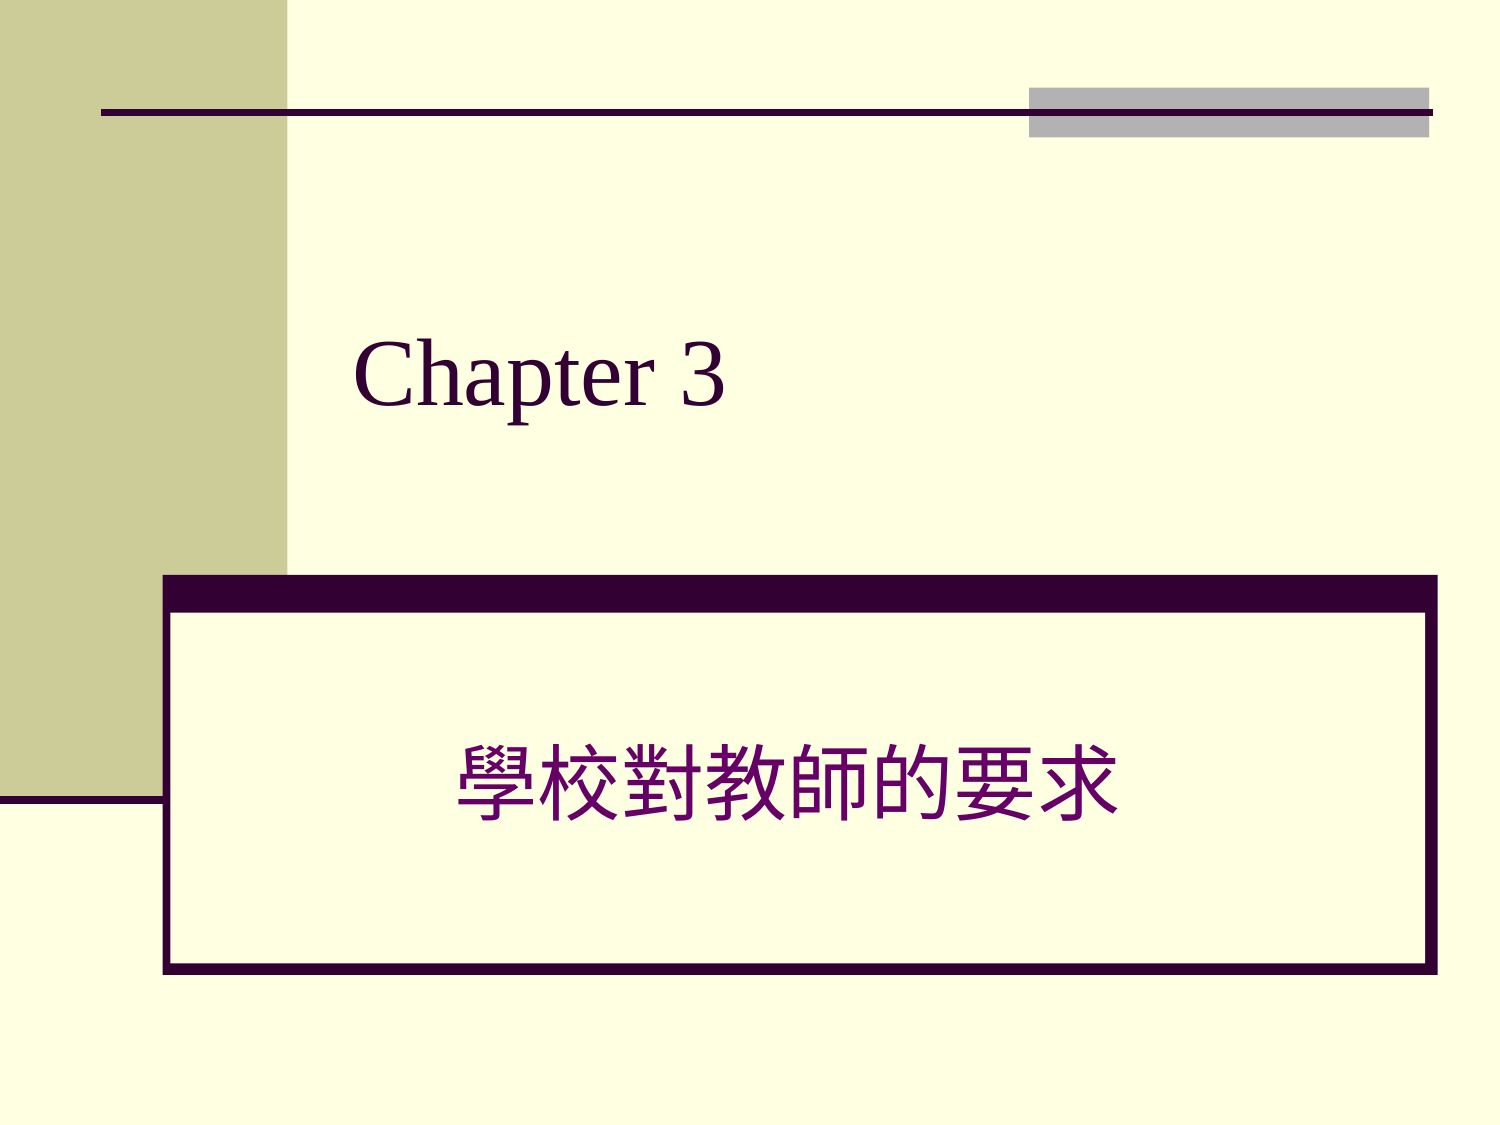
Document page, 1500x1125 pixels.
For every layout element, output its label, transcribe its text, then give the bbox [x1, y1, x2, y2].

title Chapter 3 [337, 226, 1425, 508]
subtitle 學校對教師的要求 [225, 649, 1351, 913]
